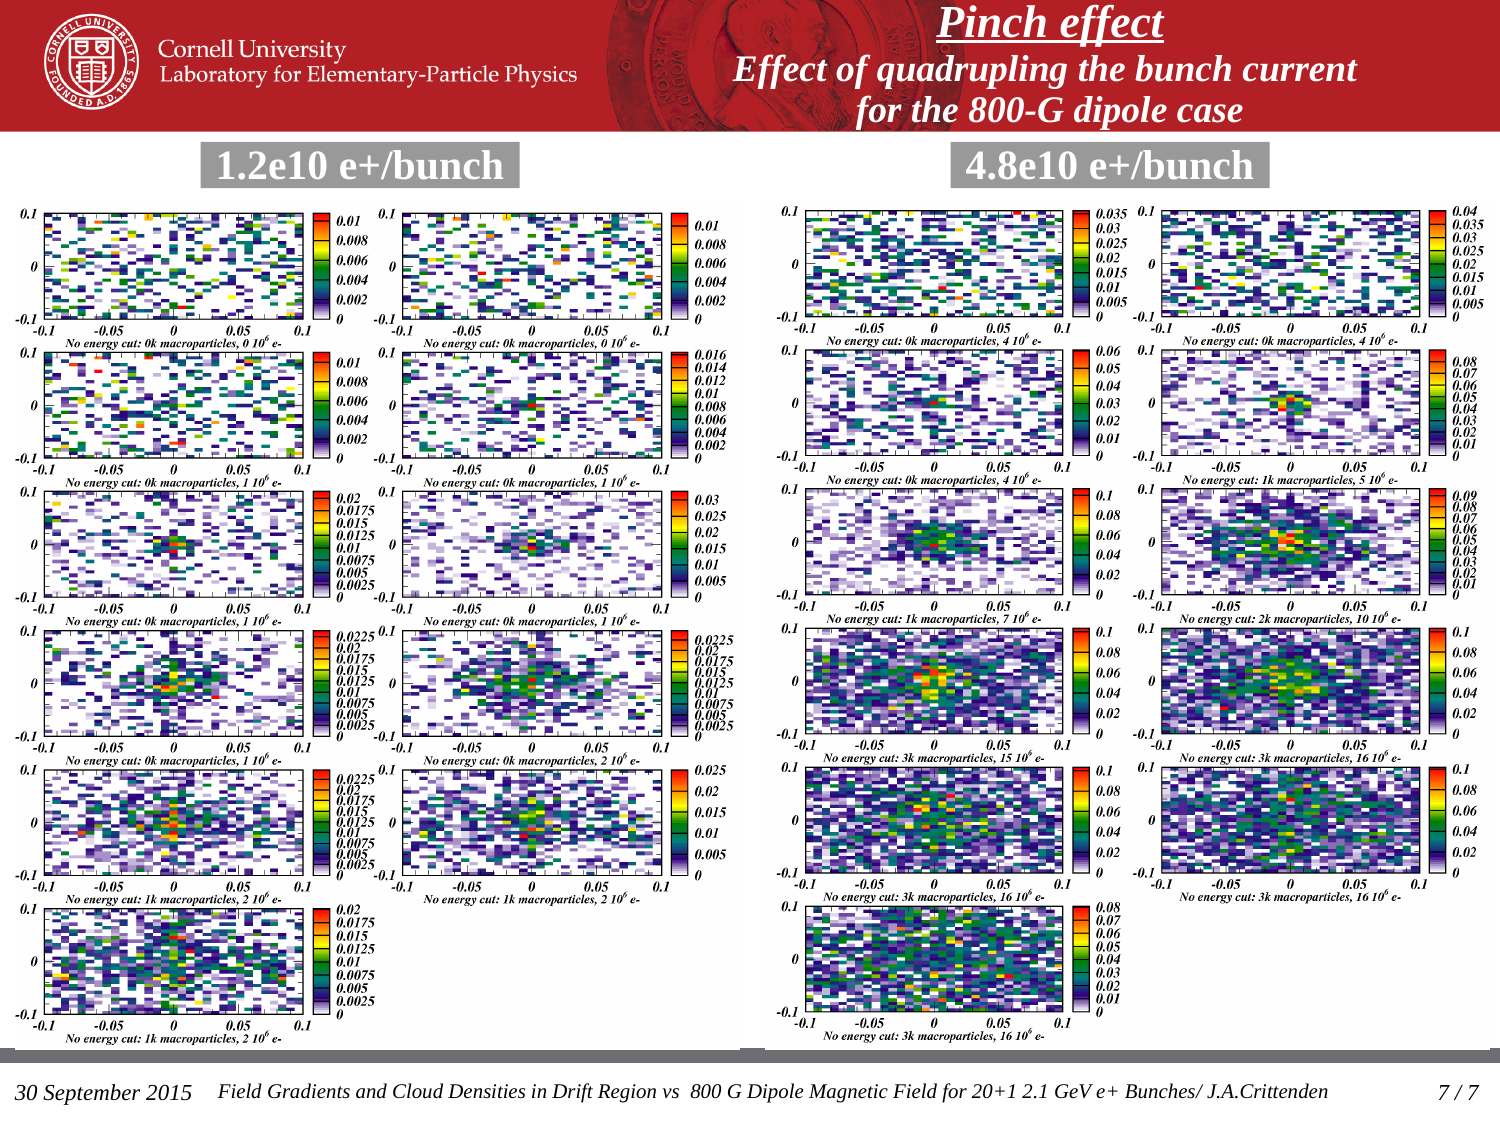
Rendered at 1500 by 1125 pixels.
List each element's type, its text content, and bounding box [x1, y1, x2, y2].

text_box 1.2e10 e+/bunch [200, 141, 520, 189]
picture [0, 0, 1500, 132]
text_box 4.8e10 e+/bunch [950, 141, 1270, 189]
picture [765, 203, 1490, 1051]
picture [15, 203, 740, 1051]
title Pinch effect Effect of quadrupling the bunch current for the 800-G dipole case [600, 0, 1500, 131]
